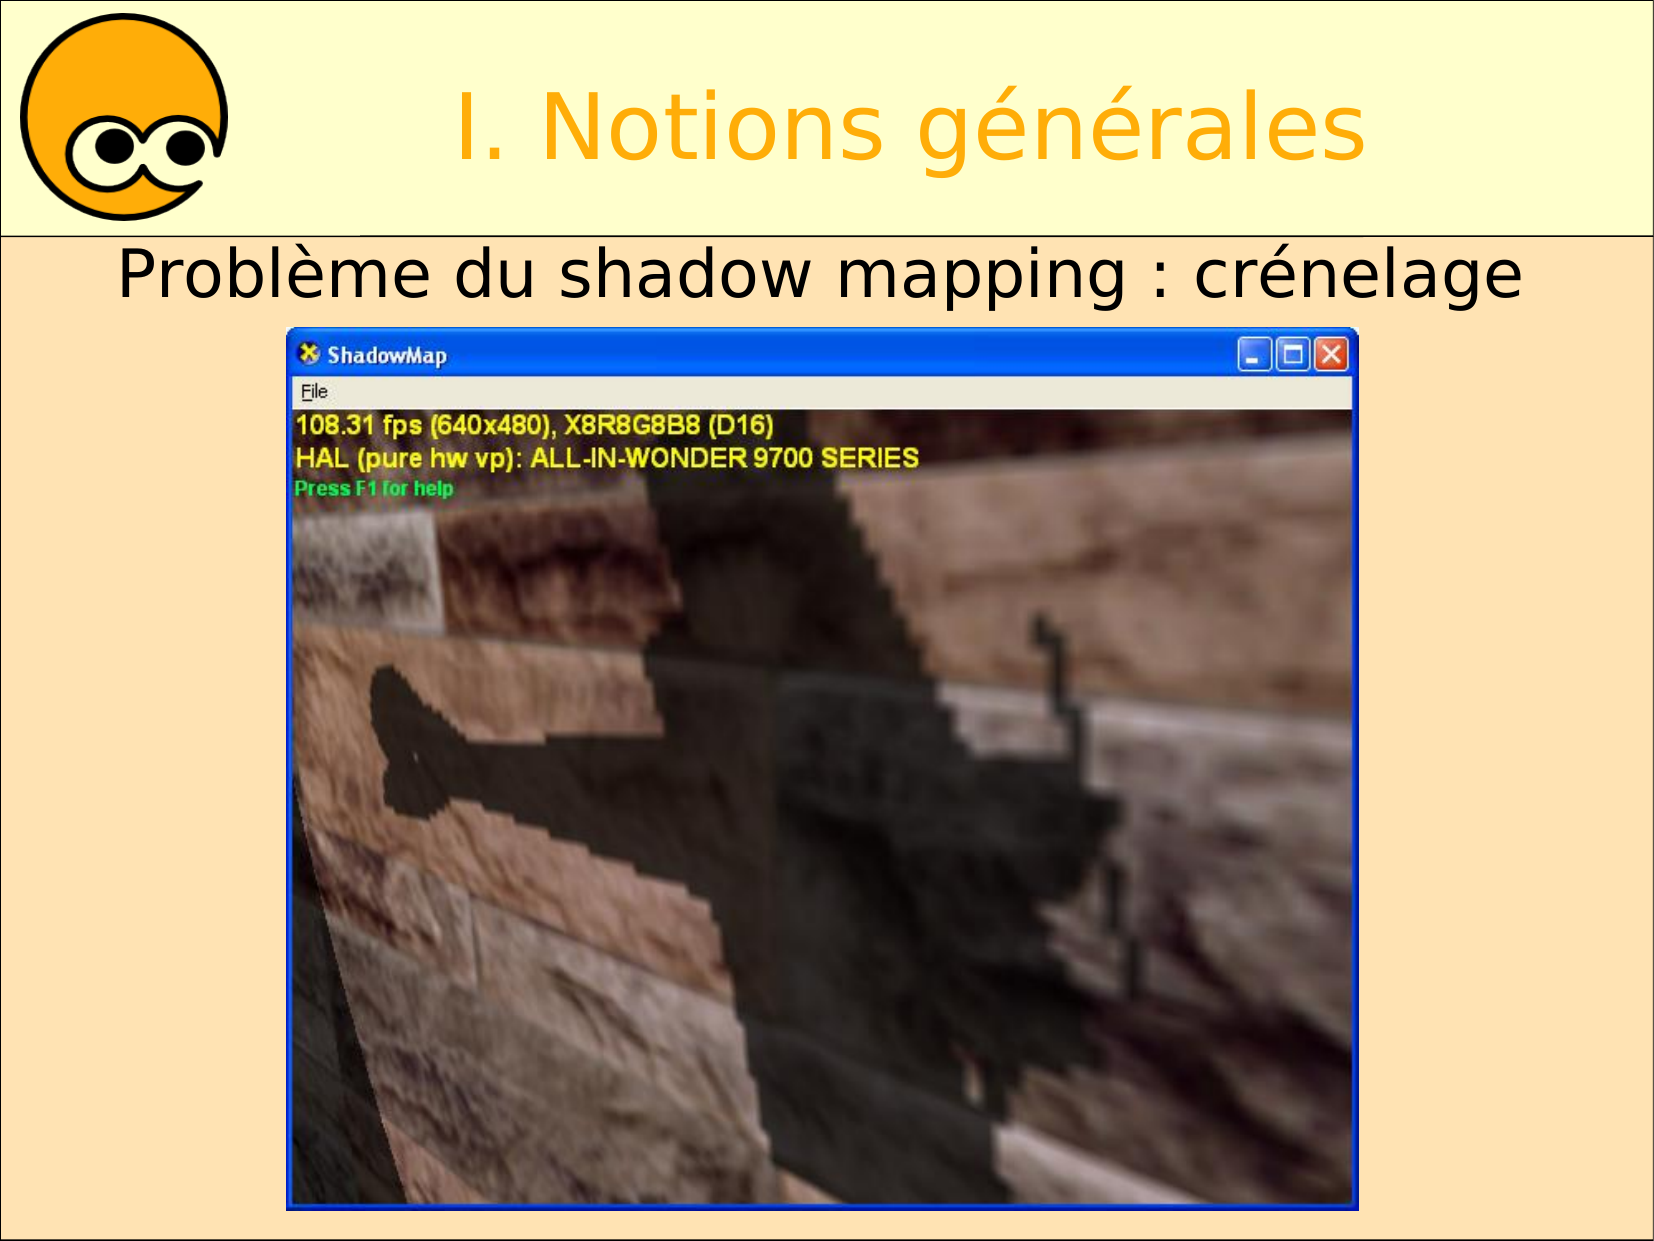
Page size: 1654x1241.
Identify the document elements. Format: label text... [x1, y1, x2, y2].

picture [286, 327, 1359, 1211]
title I. Notions générales [252, 28, 1571, 228]
picture [20, 13, 228, 221]
subtitle Problème du shadow mapping : crénelage [76, 236, 1565, 315]
